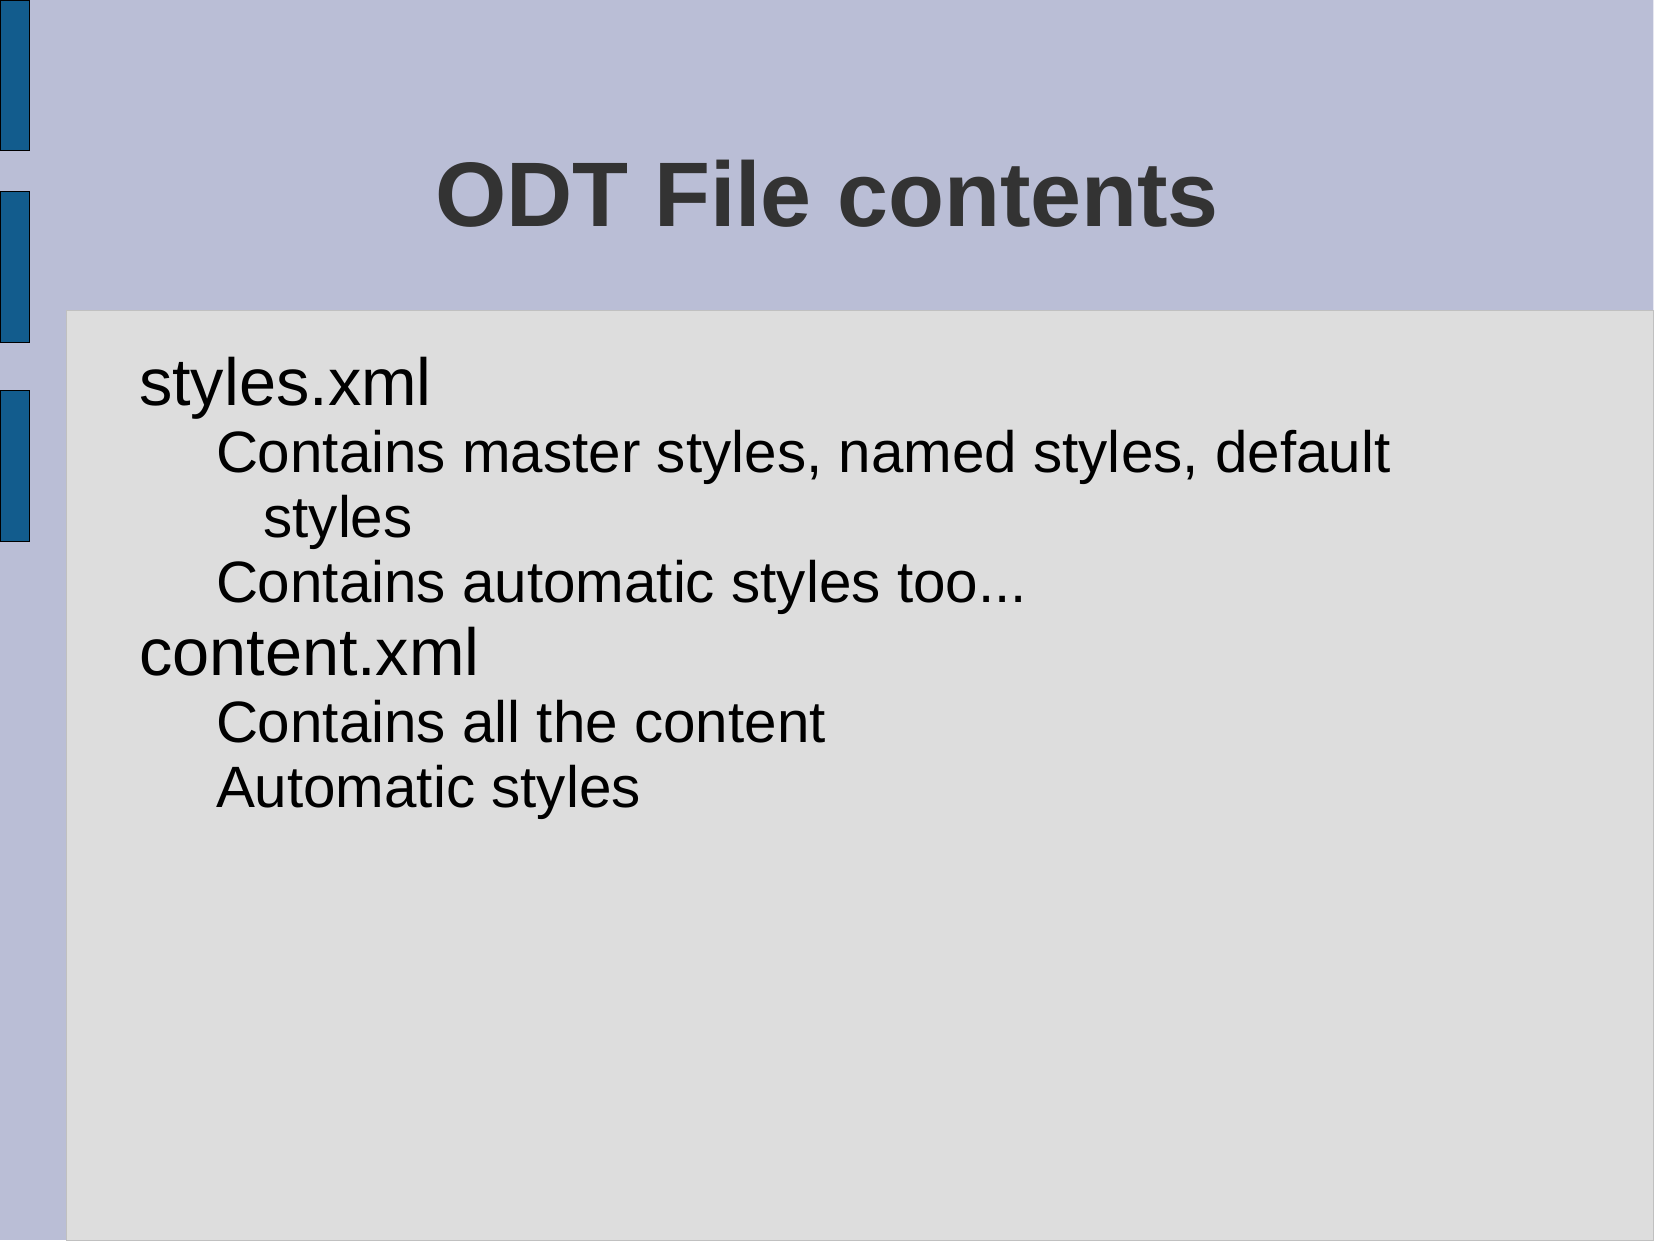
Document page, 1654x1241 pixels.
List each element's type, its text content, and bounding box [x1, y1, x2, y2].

title ODT File contents [121, 98, 1534, 291]
list styles.xml Contains master styles, named styles, default styles Contains automatic styles too... content.xml Contains all the content Automatic styles [121, 344, 1534, 1112]
